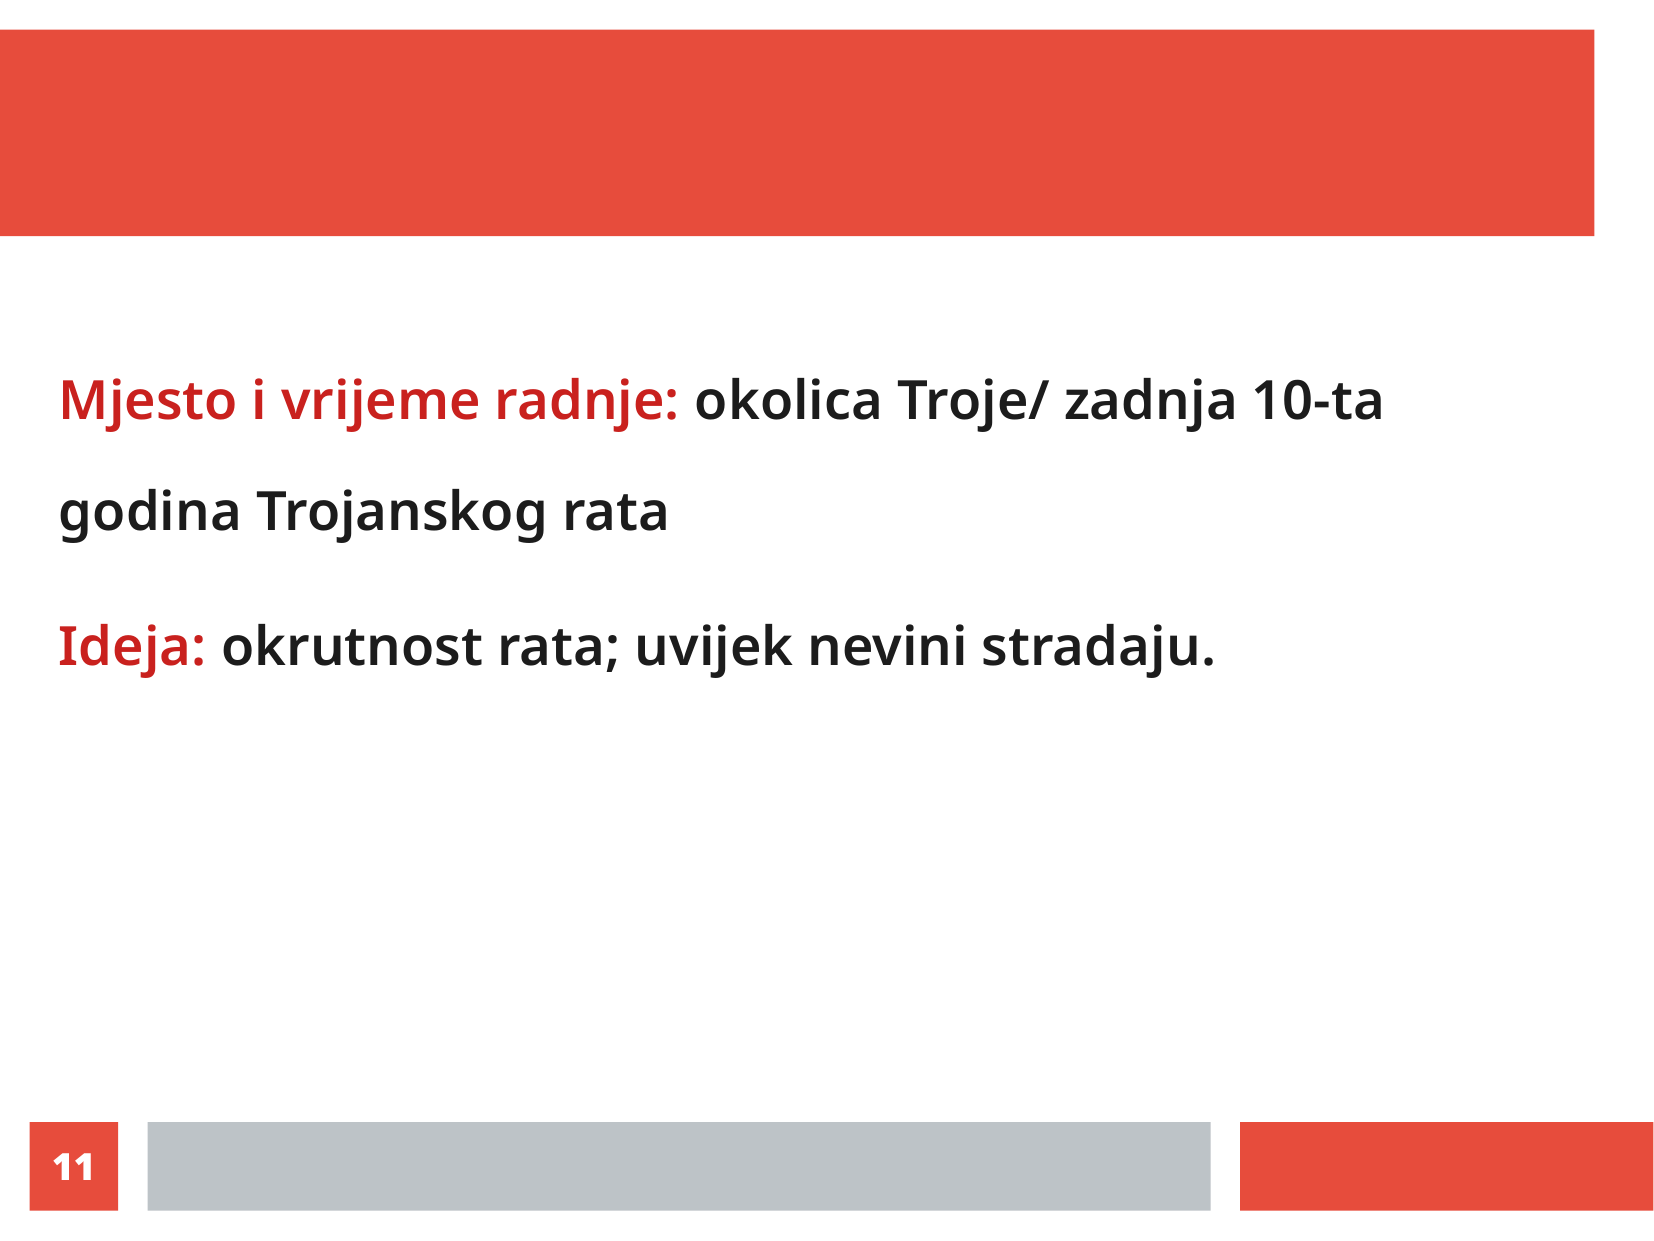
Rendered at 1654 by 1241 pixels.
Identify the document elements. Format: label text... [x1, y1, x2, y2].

list Mjesto i vrijeme radnje: okolica Troje/ zadnja 10-ta godina Trojanskog rata Ideja: okrutnost rata; uvijek nevini stradaju. [59, 324, 1565, 1093]
